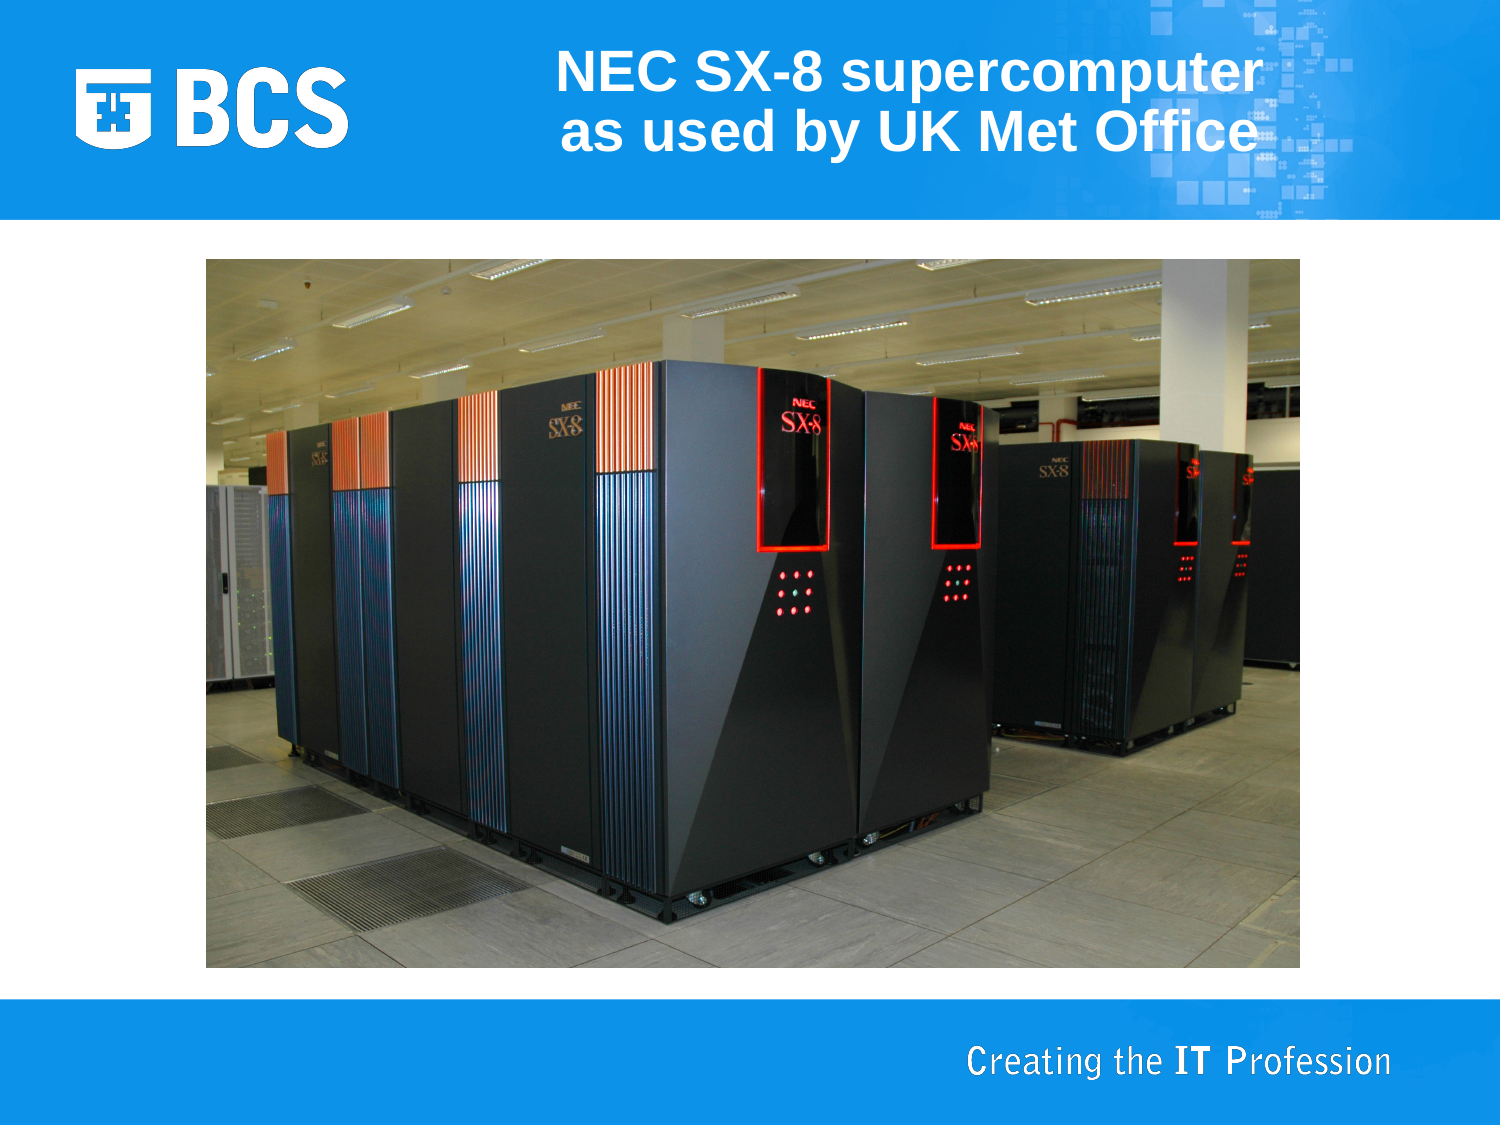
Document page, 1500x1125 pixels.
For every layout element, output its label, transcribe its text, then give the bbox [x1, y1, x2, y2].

picture [0, 1000, 1500, 1125]
picture [206, 259, 1300, 968]
title NEC SX-8 supercomputer as used by UK Met Office [437, 18, 1383, 189]
picture [0, 0, 1500, 219]
